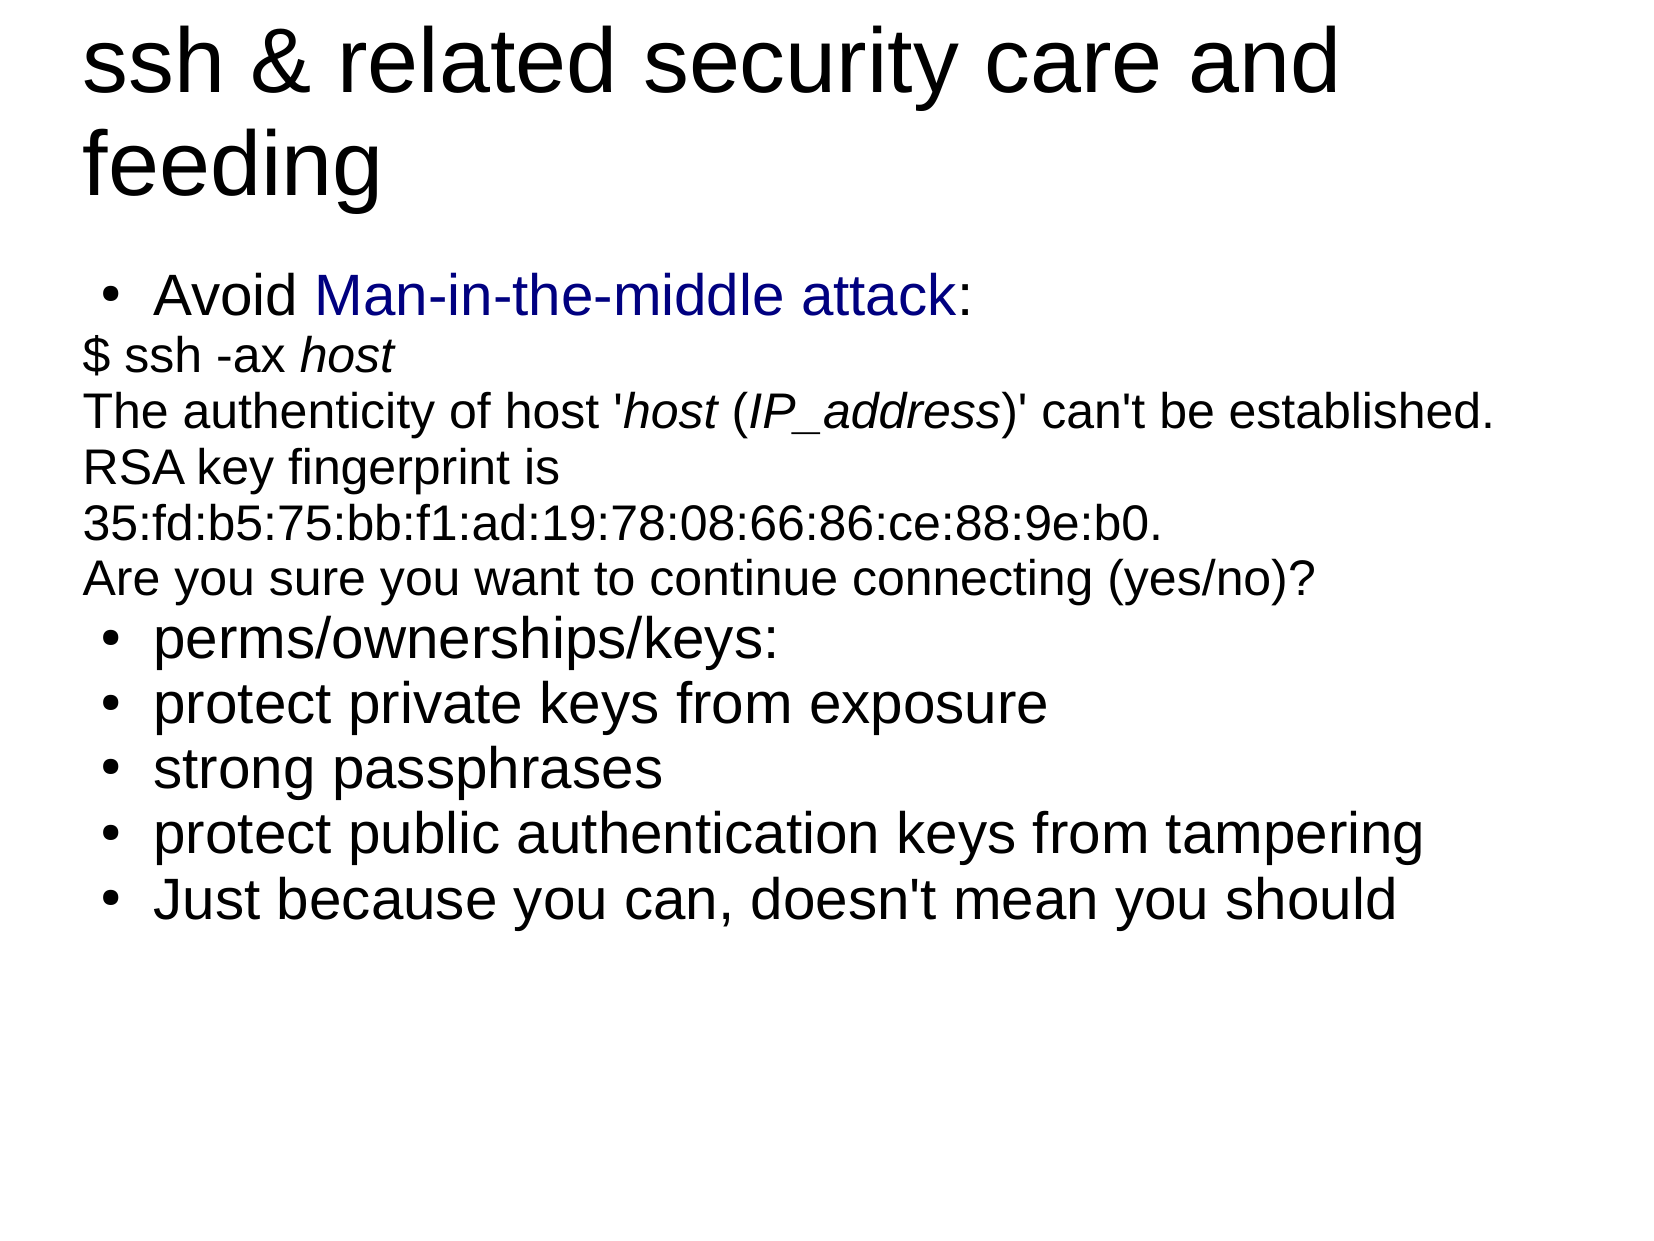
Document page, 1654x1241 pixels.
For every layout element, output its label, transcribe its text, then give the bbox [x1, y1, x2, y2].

title ssh & related security care and feeding [82, 0, 1571, 226]
list Avoid Man-in-the-middle attack: $ ssh -ax host The authenticity of host 'host (IP_address)' can't be established. RSA key fingerprint is 35:fd:b5:75:bb:f1:ad:19:78:08:66:86:ce:88:9e:b0. Are you sure you want to continue connecting (yes/no)? perms/ownerships/keys: protect private keys from exposure strong passphrases protect public authentication keys from tampering Just because you can, doesn't mean you should [82, 262, 1571, 1224]
